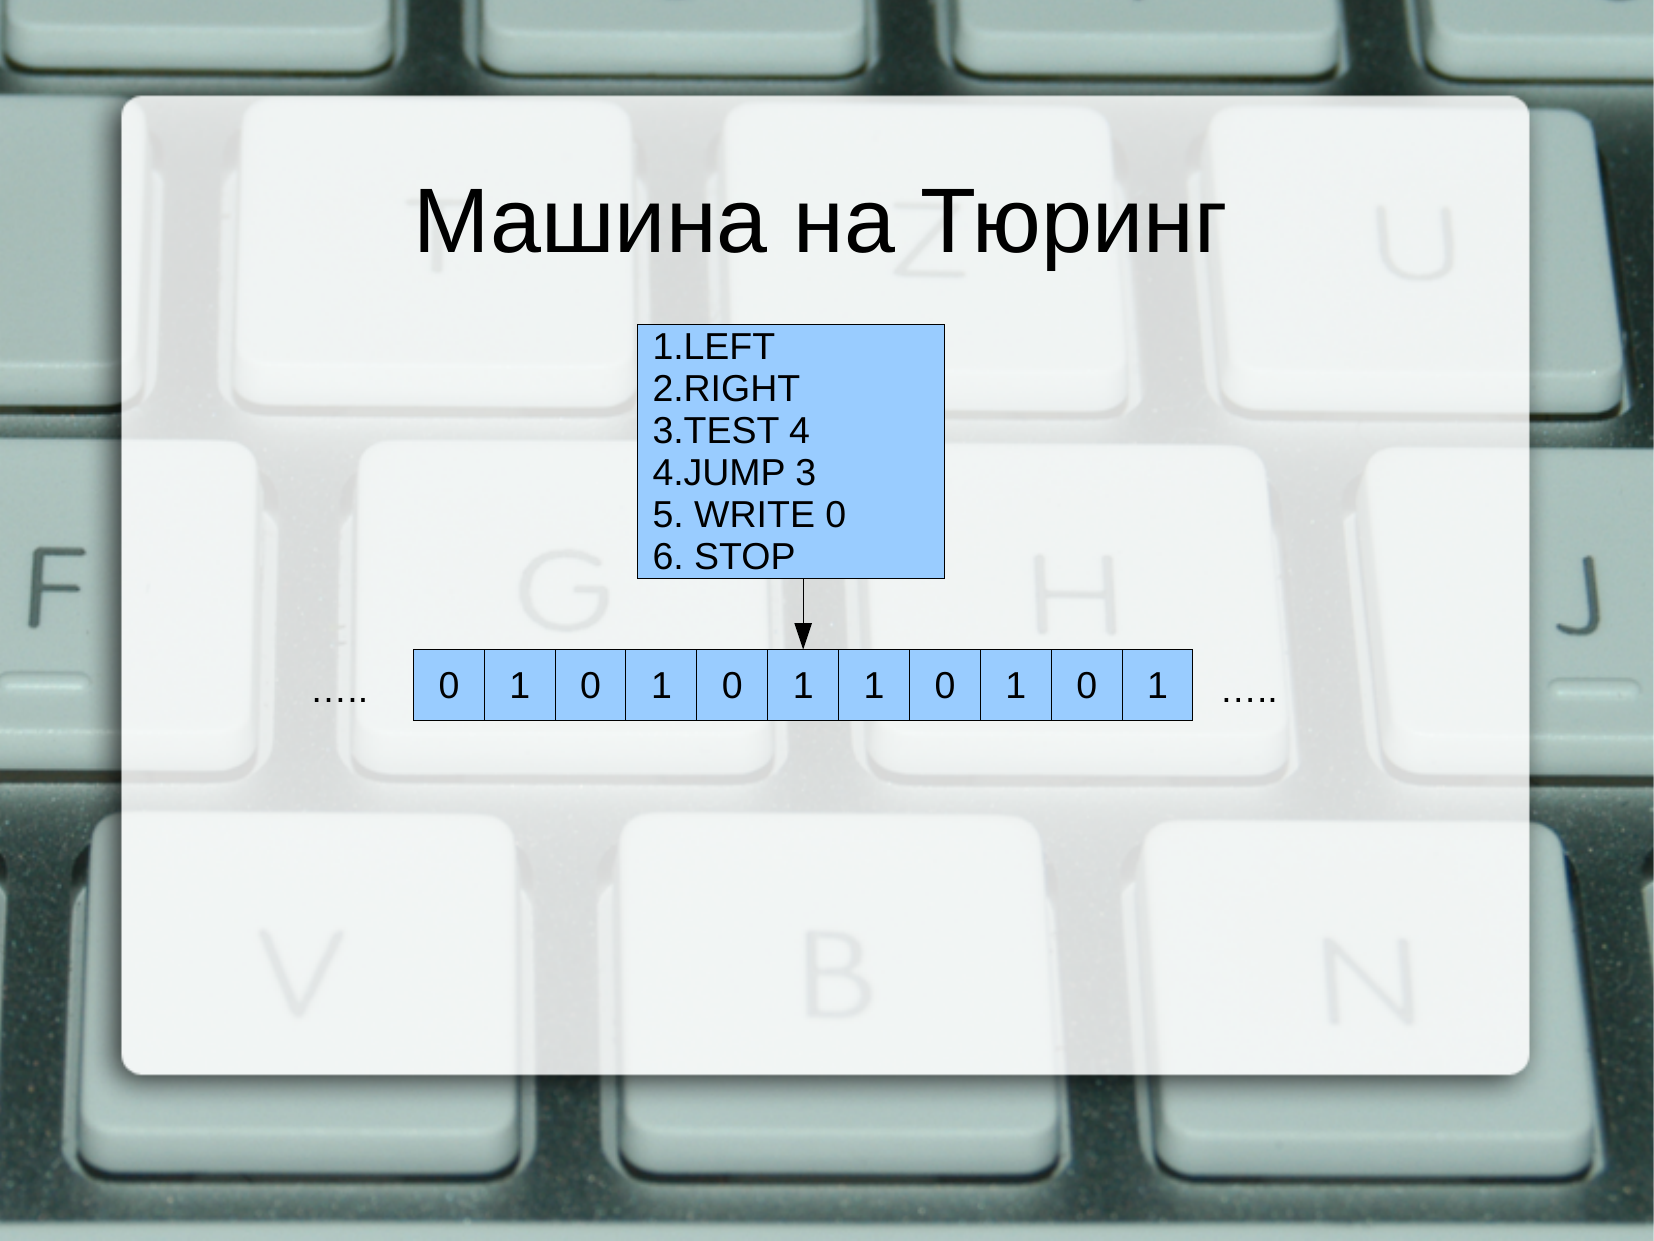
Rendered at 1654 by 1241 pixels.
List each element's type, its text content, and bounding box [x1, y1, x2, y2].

text_box 1 [980, 649, 1051, 721]
text_box LEFT RIGHT TEST 4 JUMP 3 WRITE 0 STOP [637, 324, 945, 579]
text_box 1 [484, 649, 555, 721]
text_box 1 [625, 649, 696, 721]
text_box 1 [838, 649, 909, 721]
text_box 1 [1122, 649, 1193, 721]
text_box 1 [767, 649, 838, 721]
text_box 0 [555, 649, 625, 721]
text_box ….. [1204, 661, 1312, 719]
text_box 0 [413, 649, 484, 721]
text_box 0 [696, 649, 767, 721]
text_box 0 [909, 649, 980, 721]
title Машина на Тюринг [135, 117, 1506, 325]
text_box ….. [295, 661, 402, 719]
picture [0, 0, 1654, 1241]
text_box 0 [1051, 649, 1122, 721]
